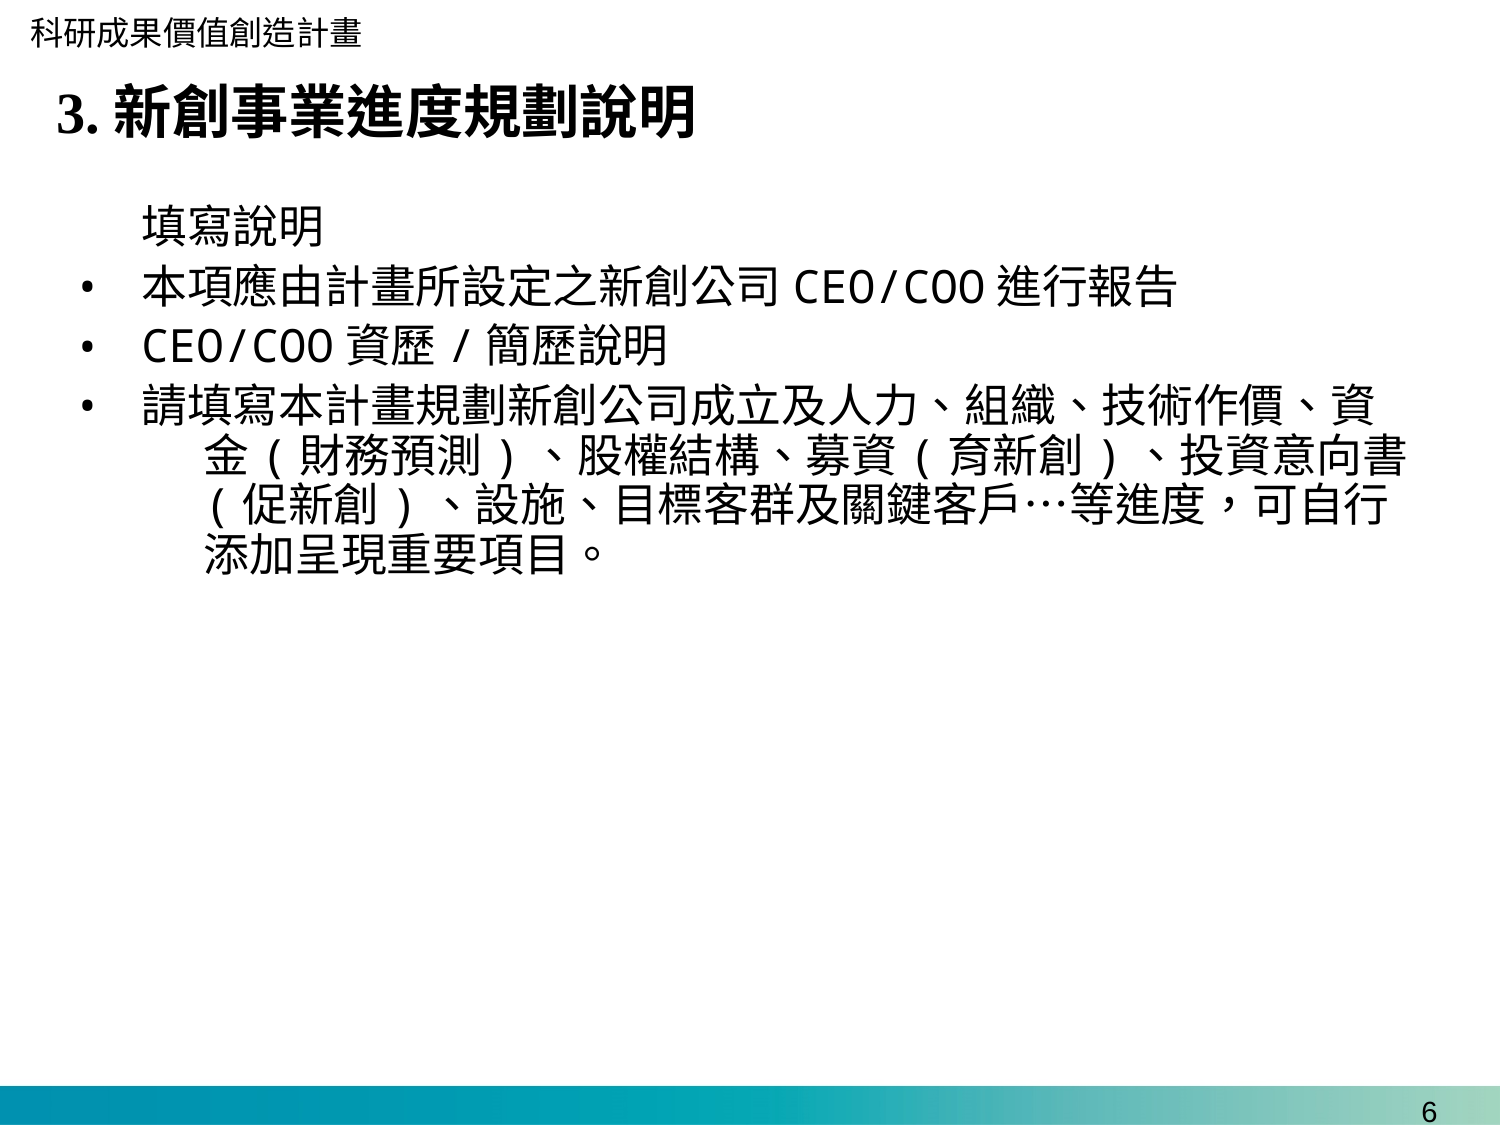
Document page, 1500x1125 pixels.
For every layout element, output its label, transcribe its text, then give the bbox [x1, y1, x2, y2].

text_box 3.新創事業進度規劃說明 [41, 67, 712, 153]
text_box 5 [1406, 1085, 1500, 1125]
list 填寫說明 本項應由計畫所設定之新創公司CEO/COO進行報告 CEO/COO資歷/簡歷說明 請填寫本計畫規劃新創公司成立及人力、組織、技術作價、資金(財務預測)、股權結構、募資(育新創)、投資意向書(促新創)、設施、目標客群及關鍵客戶…等進度，可自行添加呈現重要項目。 [63, 196, 1437, 977]
